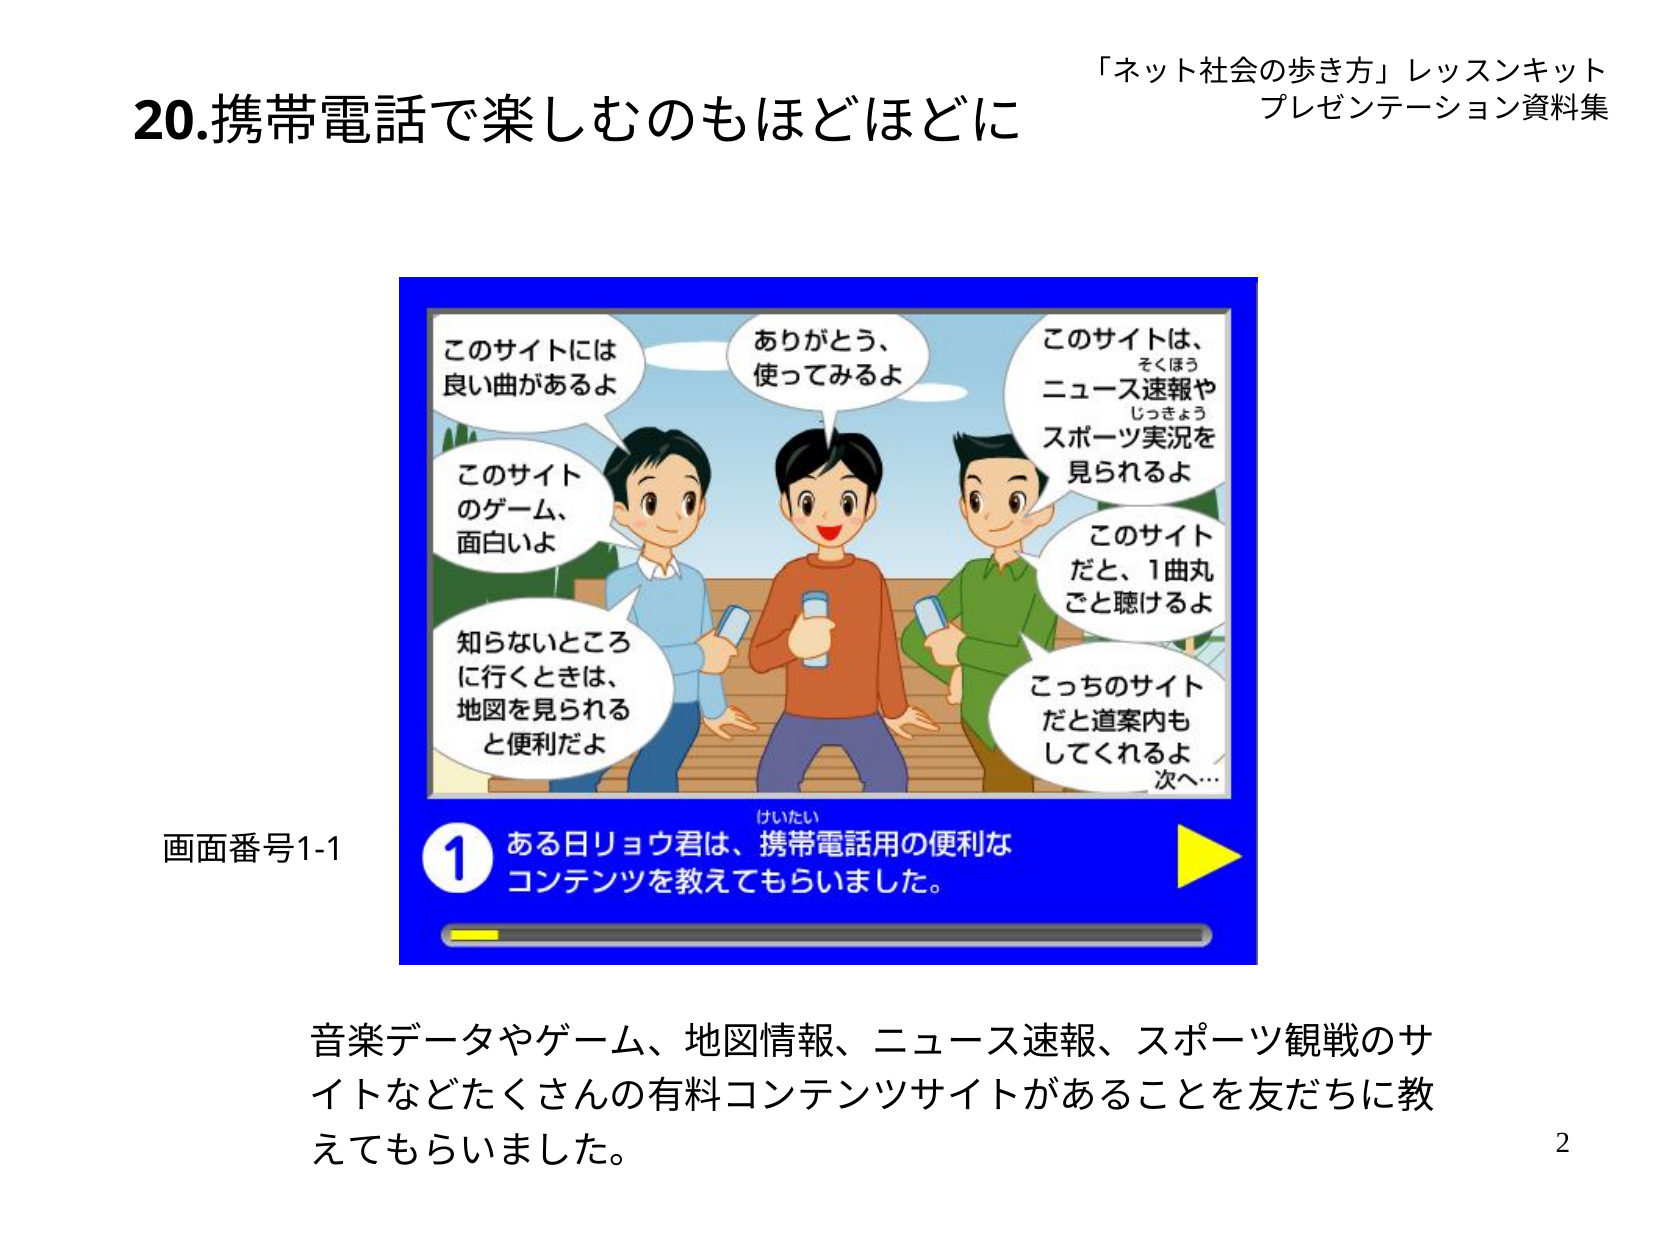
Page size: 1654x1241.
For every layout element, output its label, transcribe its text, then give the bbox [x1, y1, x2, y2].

text_box 画面番号1-1 [147, 826, 384, 875]
text_box 20.携帯電話で楽しむのもほどほどに [118, 88, 1093, 158]
text_box 音楽データやゲーム、地図情報、ニュース速報、スポーツ観戦のサイトなどたくさんの有料コンテンツサイトがあることを友だちに教えてもらいました。 [295, 1003, 1477, 1182]
text_box 「ネット社会の歩き方」レッスンキット プレゼンテーション資料集 [1062, 44, 1625, 134]
picture [399, 277, 1258, 965]
